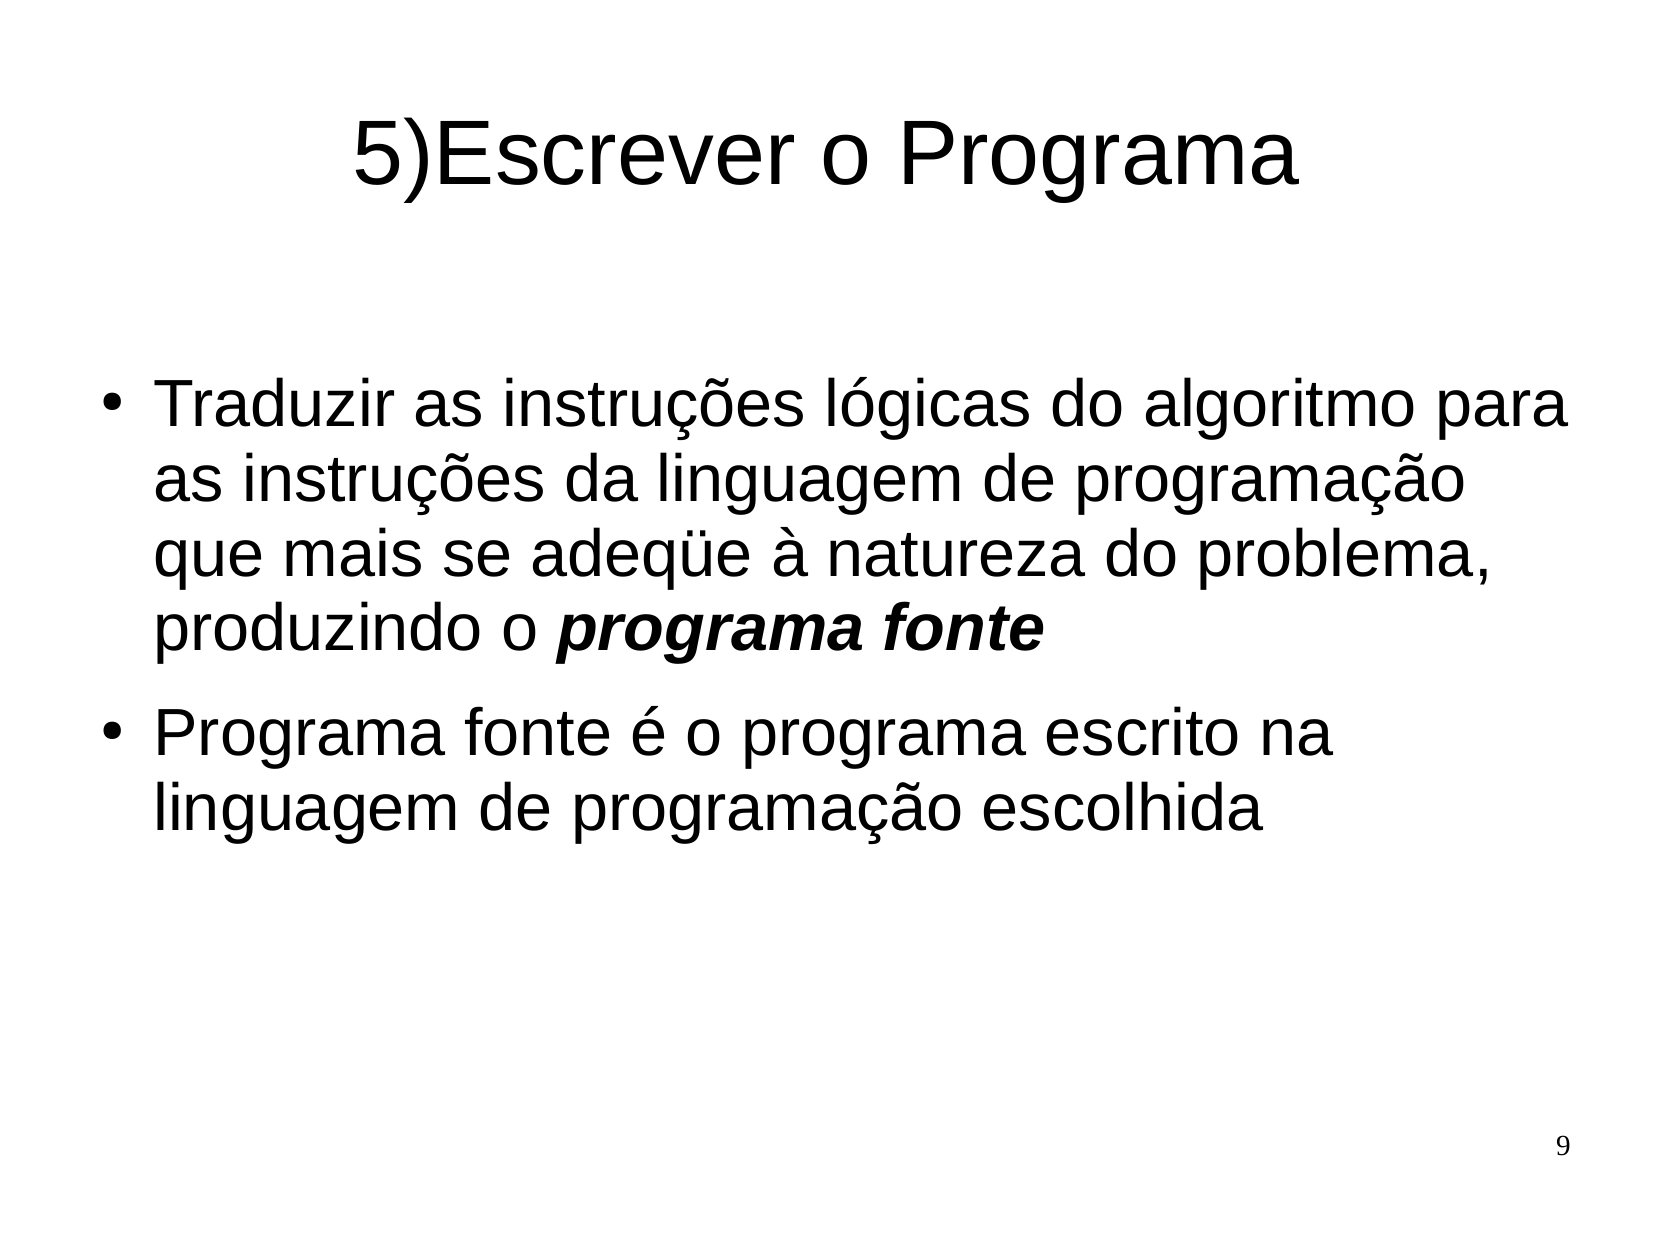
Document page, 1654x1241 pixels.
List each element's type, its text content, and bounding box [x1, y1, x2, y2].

title 5)Escrever o Programa [82, 49, 1571, 257]
list Traduzir as instruções lógicas do algoritmo para as instruções da linguagem de programação que mais se adeqüe à natureza do problema, produzindo o programa fonte Programa fonte é o programa escrito na linguagem de programação escolhida [82, 366, 1571, 1010]
